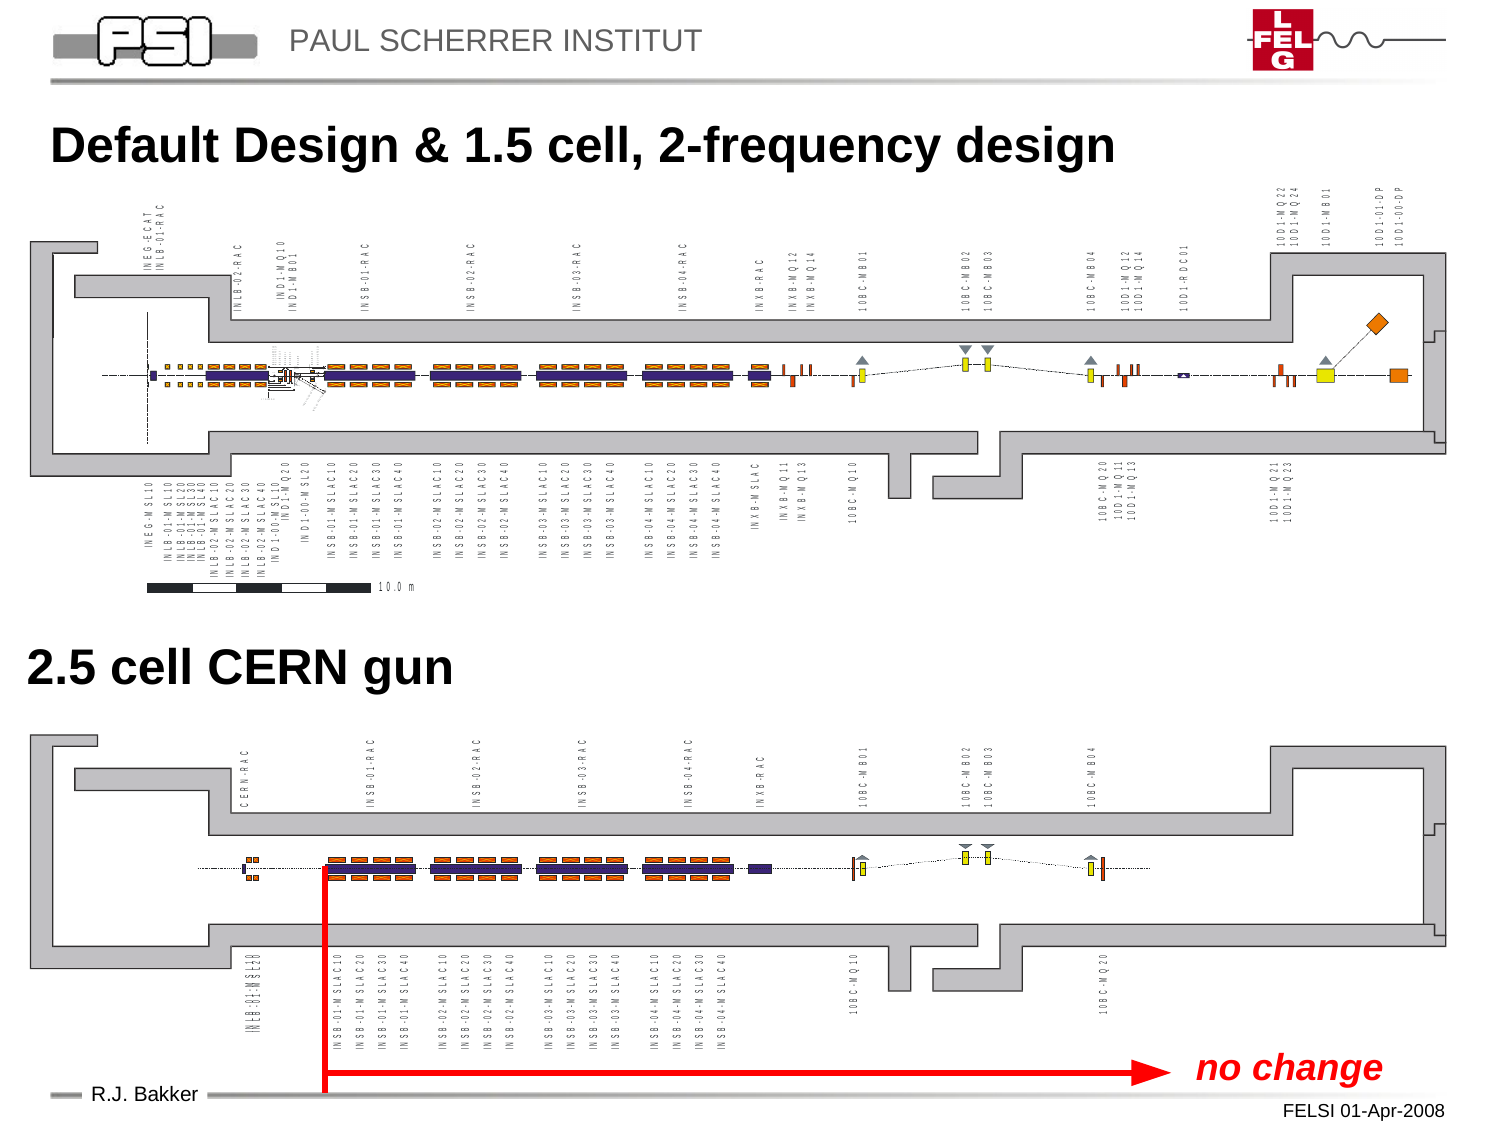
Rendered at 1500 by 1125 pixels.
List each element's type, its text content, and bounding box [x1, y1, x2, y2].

text_box no change [1181, 1039, 1399, 1098]
picture [1246, 8, 1447, 72]
picture [50, 1092, 82, 1099]
text_box 2.5 cell CERN gun [11, 631, 470, 704]
picture [52, 15, 260, 69]
picture [29, 183, 1447, 593]
picture [50, 78, 1447, 85]
picture [29, 734, 1447, 1051]
title Default Design & 1.5 cell, 2-frequency design [50, 109, 1450, 183]
picture [208, 1092, 1447, 1099]
